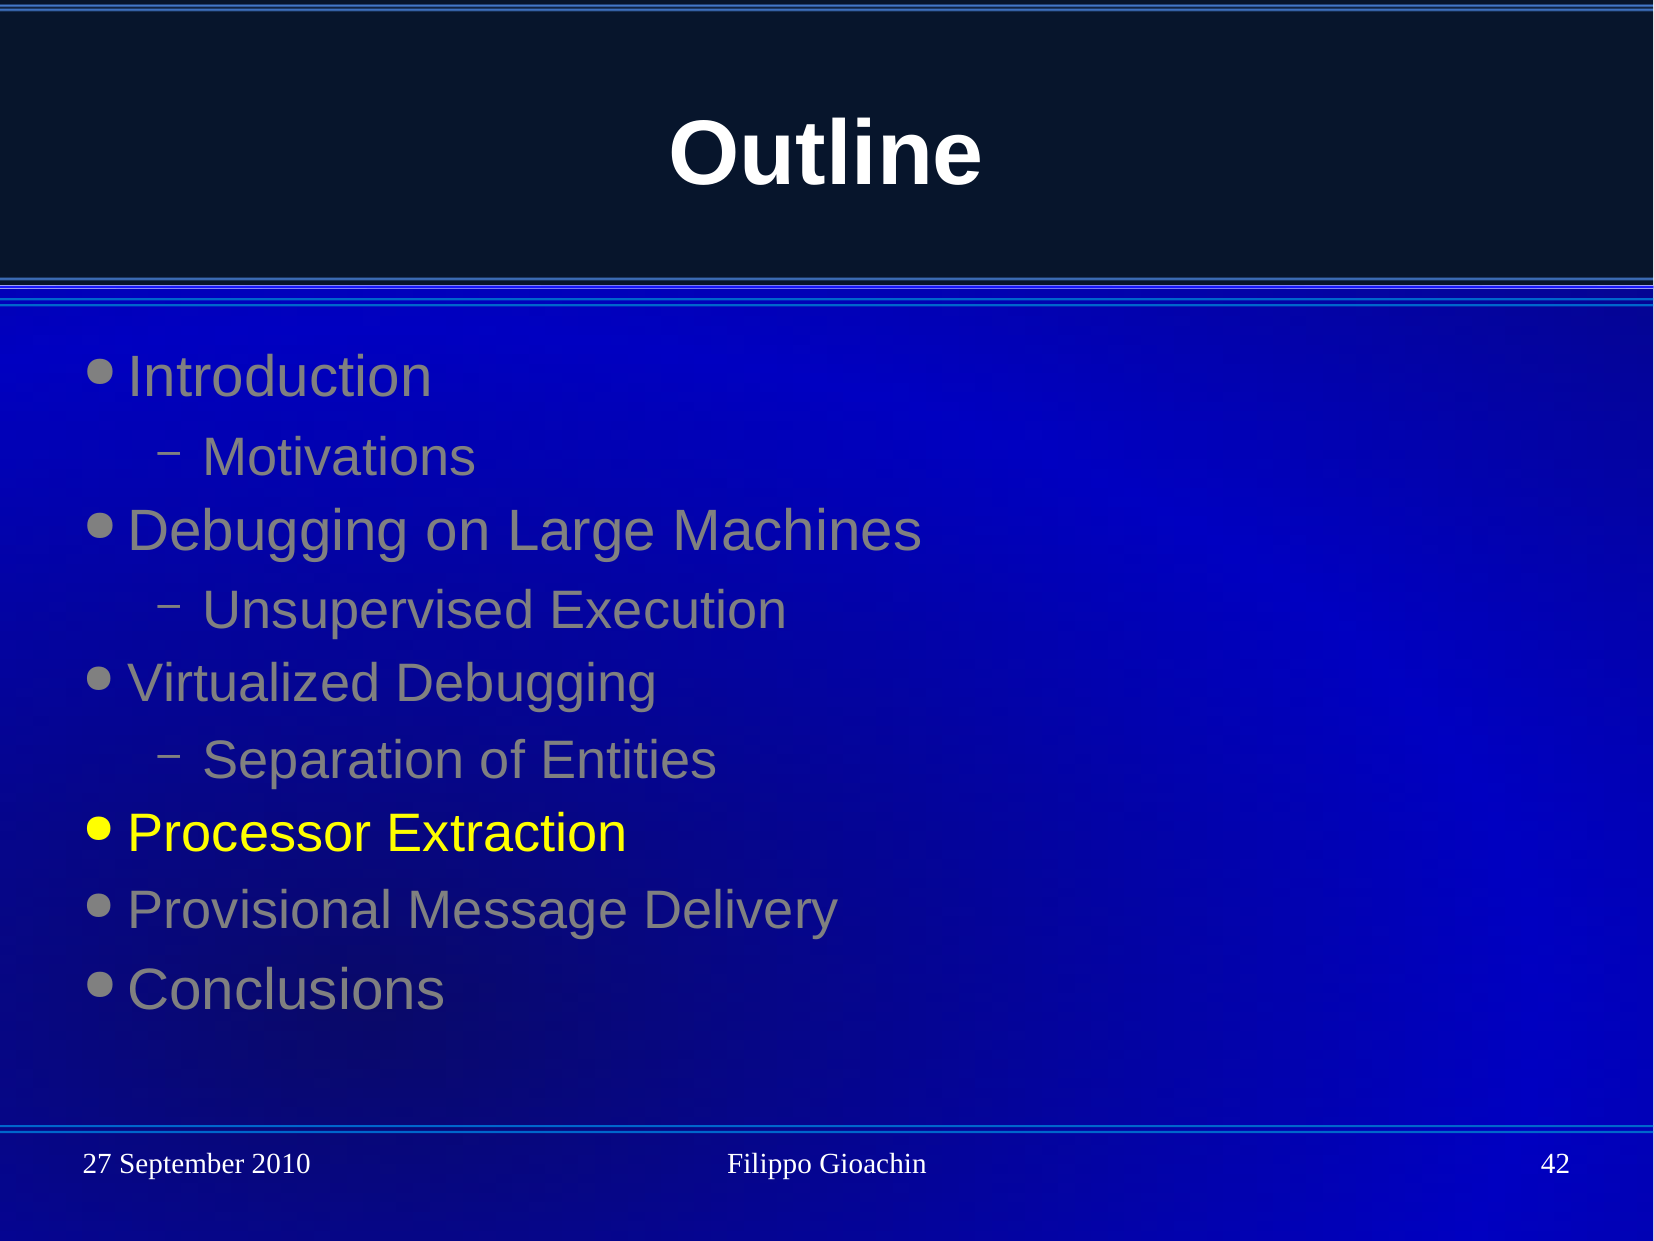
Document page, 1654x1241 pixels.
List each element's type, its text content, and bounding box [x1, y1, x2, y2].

picture [852, 1160, 859, 1172]
picture [772, 1161, 778, 1172]
picture [0, 1134, 1654, 1241]
picture [0, 0, 1654, 285]
picture [801, 1160, 808, 1172]
list Introduction Motivations Debugging on Large Machines Unsupervised Execution Virtualized Debugging Separation of Entities Processor Extraction Provisional Message Delivery Conclusions [82, 355, 1571, 1160]
picture [270, 1160, 277, 1172]
picture [787, 1161, 793, 1172]
picture [153, 1161, 159, 1172]
title Outline [82, 49, 1571, 257]
picture [210, 1161, 217, 1172]
picture [300, 1160, 307, 1172]
picture [0, 289, 1654, 298]
picture [0, 307, 1654, 1125]
